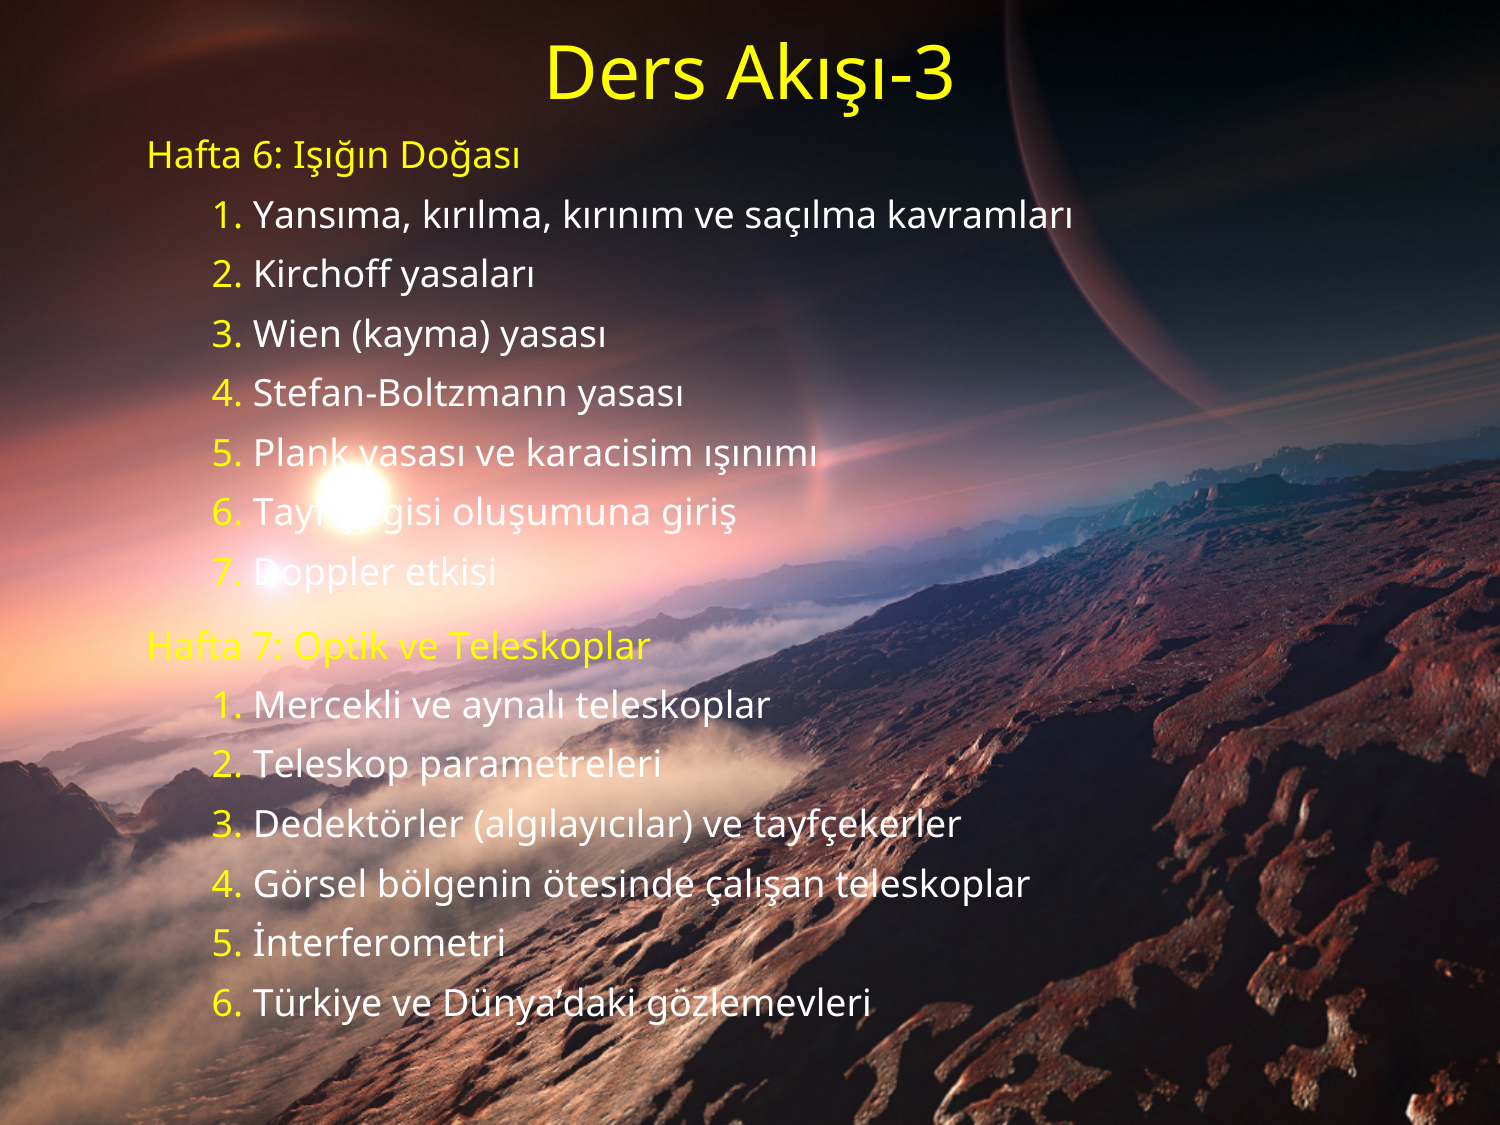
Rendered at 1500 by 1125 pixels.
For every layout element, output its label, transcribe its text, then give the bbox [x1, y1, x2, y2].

title Ders Akışı-3 [75, 3, 1426, 132]
list Hafta 7: Optik ve Teleskoplar 1. Mercekli ve aynalı teleskoplar 2. Teleskop parametreleri 3. Dedektörler (algılayıcılar) ve tayfçekerler 4. Görsel bölgenin ötesinde çalışan teleskoplar 5. İnterferometri 6. Türkiye ve Dünya’daki gözlemevleri [75, 622, 1426, 1051]
list Hafta 6: Işığın Doğası 1. Yansıma, kırılma, kırınım ve saçılma kavramları 2. Kirchoff yasaları 3. Wien (kayma) yasası 4. Stefan-Boltzmann yasası 5. Plank yasası ve karacisim ışınımı 6. Tayf çizgisi oluşumuna giriş 7. Doppler etkisi [75, 132, 1426, 616]
picture [0, 0, 1500, 1125]
